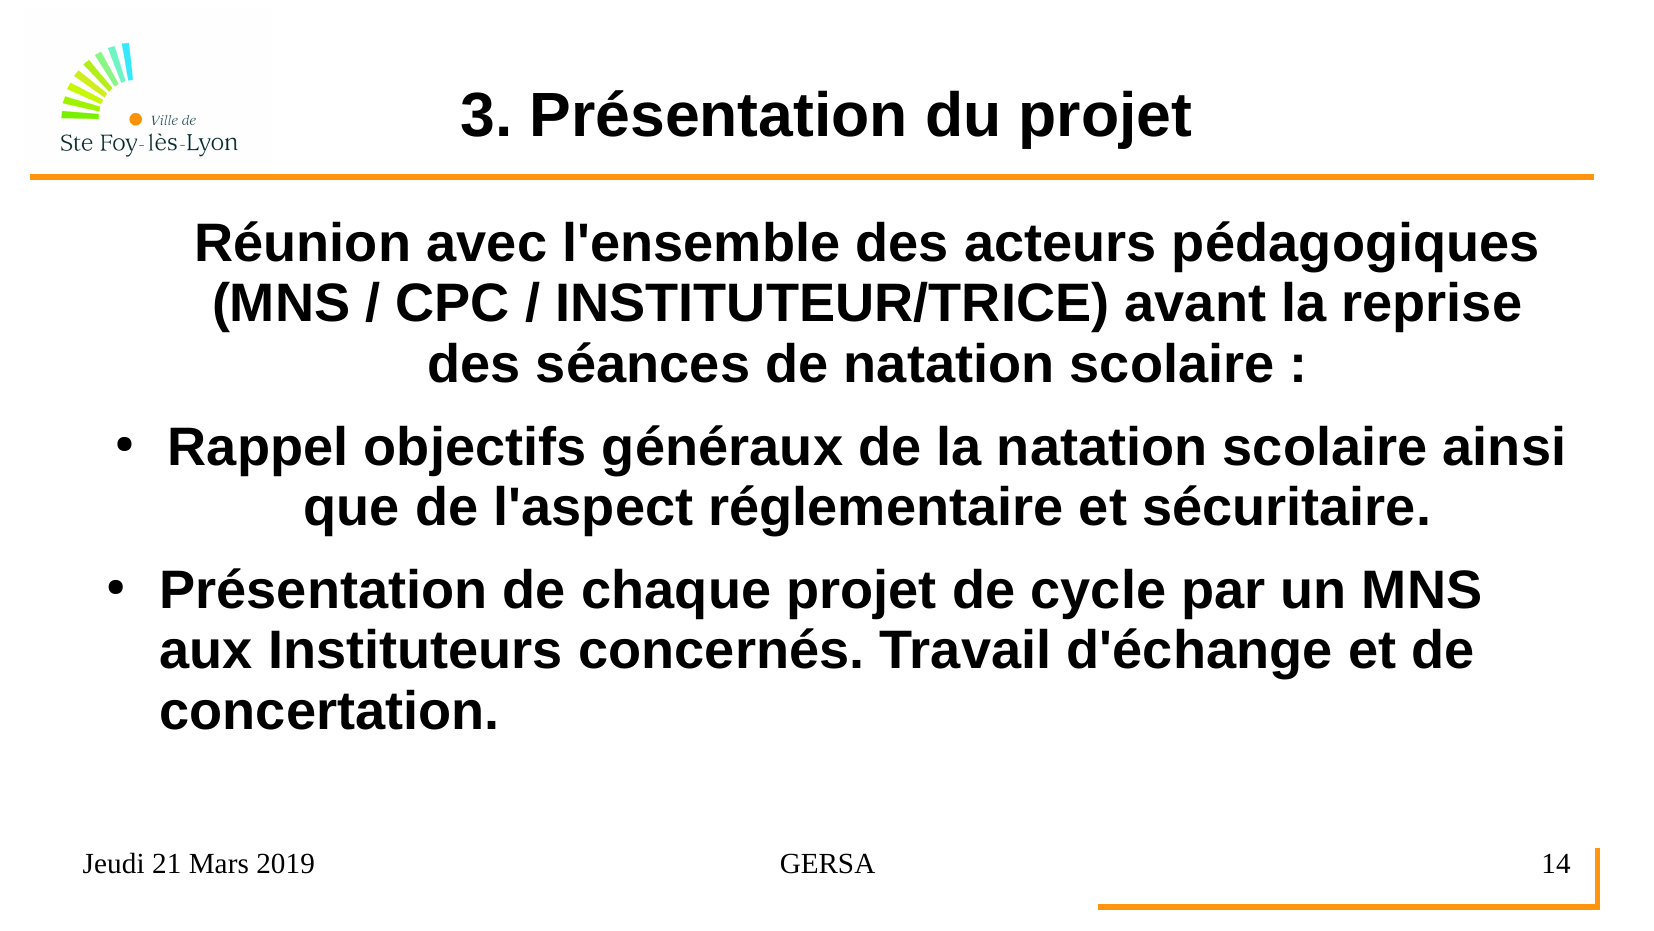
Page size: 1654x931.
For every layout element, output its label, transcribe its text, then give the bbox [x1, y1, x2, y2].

picture [23, 6, 272, 182]
list Réunion avec l'ensemble des acteurs pédagogiques (MNS / CPC / INSTITUTEUR/TRICE) avant la reprise des séances de natation scolaire : Rappel objectifs généraux de la natation scolaire ainsi que de l'aspect réglementaire et sécuritaire. Présentation de chaque projet de cycle par un MNS aux Instituteurs concernés. Travail d'échange et de concertation. [88, 206, 1577, 747]
title 3. Présentation du projet [82, 37, 1571, 193]
